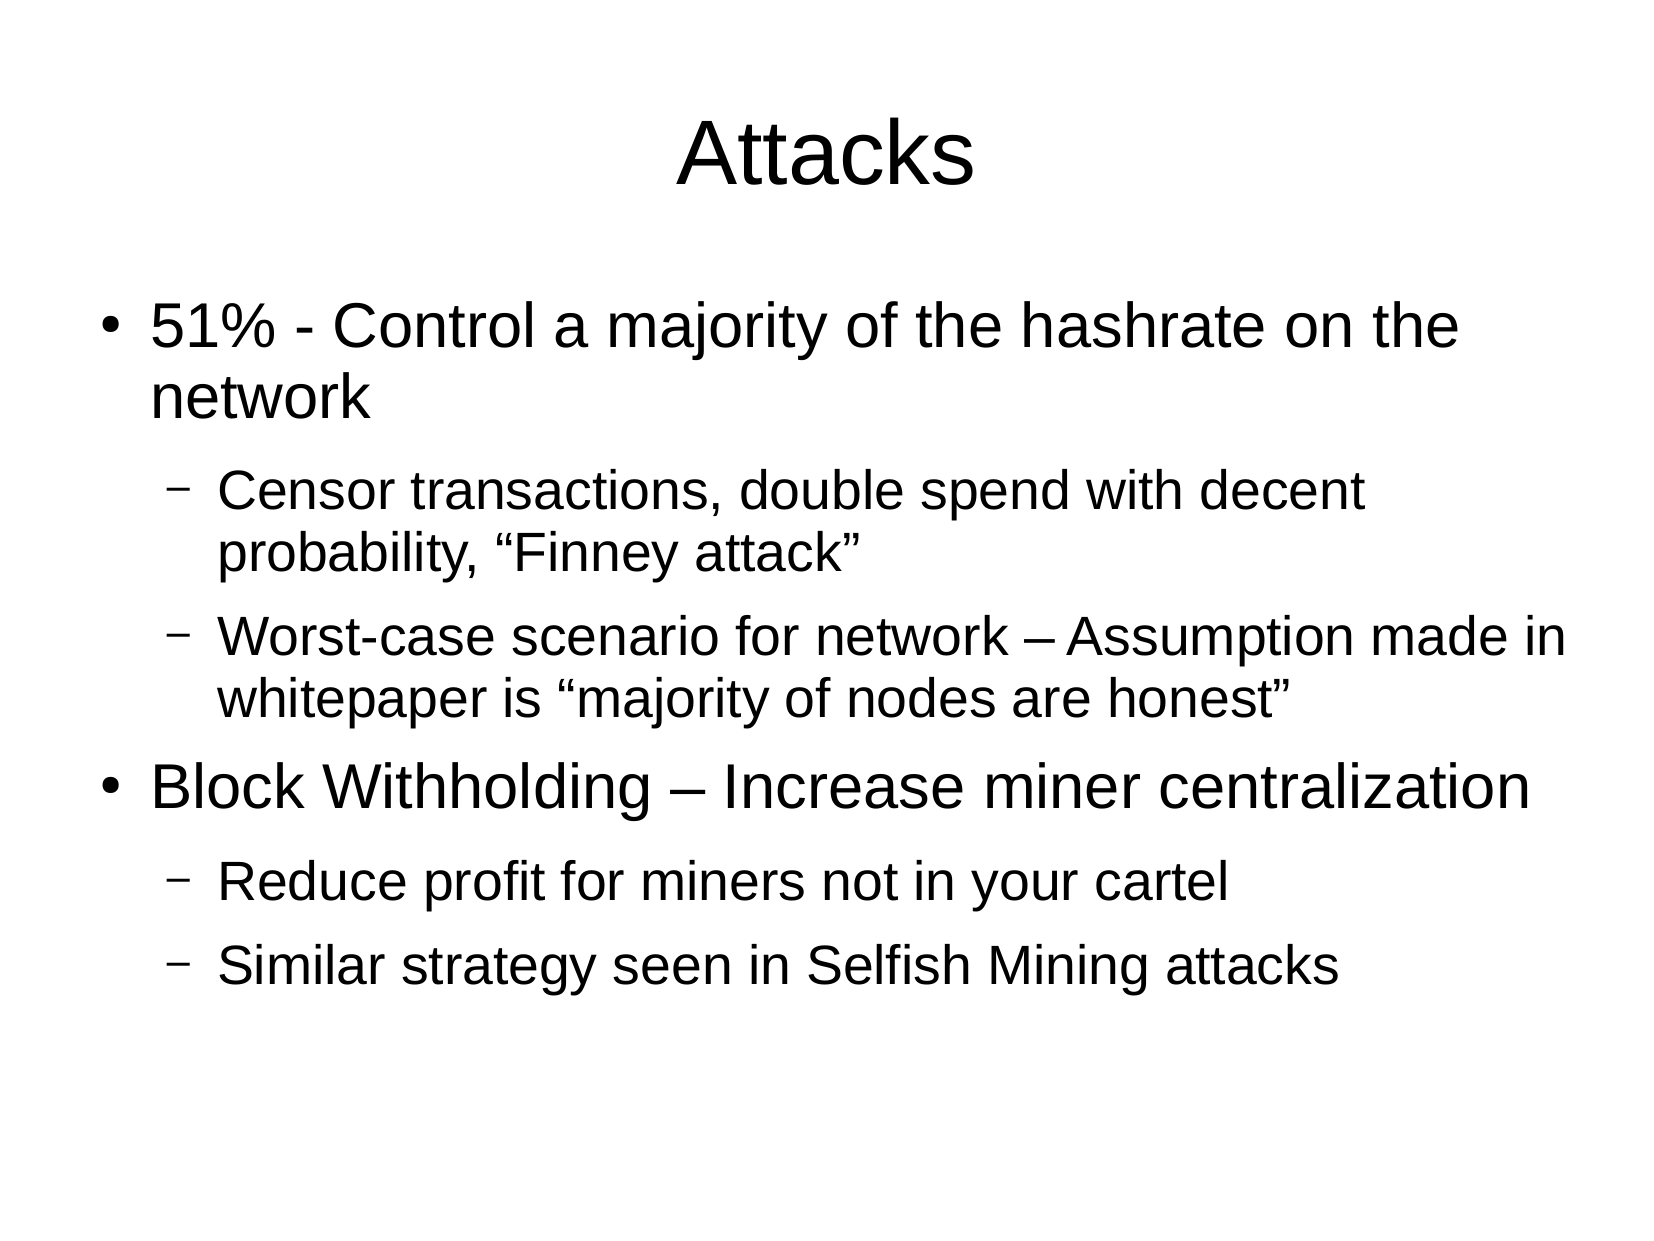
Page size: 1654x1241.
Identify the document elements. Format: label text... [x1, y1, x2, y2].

list 51% - Control a majority of the hashrate on the network Censor transactions, double spend with decent probability, “Finney attack” Worst-case scenario for network – Assumption made in whitepaper is “majority of nodes are honest” Block Withholding – Increase miner centralization Reduce profit for miners not in your cartel Similar strategy seen in Selfish Mining attacks [82, 290, 1571, 1010]
title Attacks [82, 49, 1571, 257]
